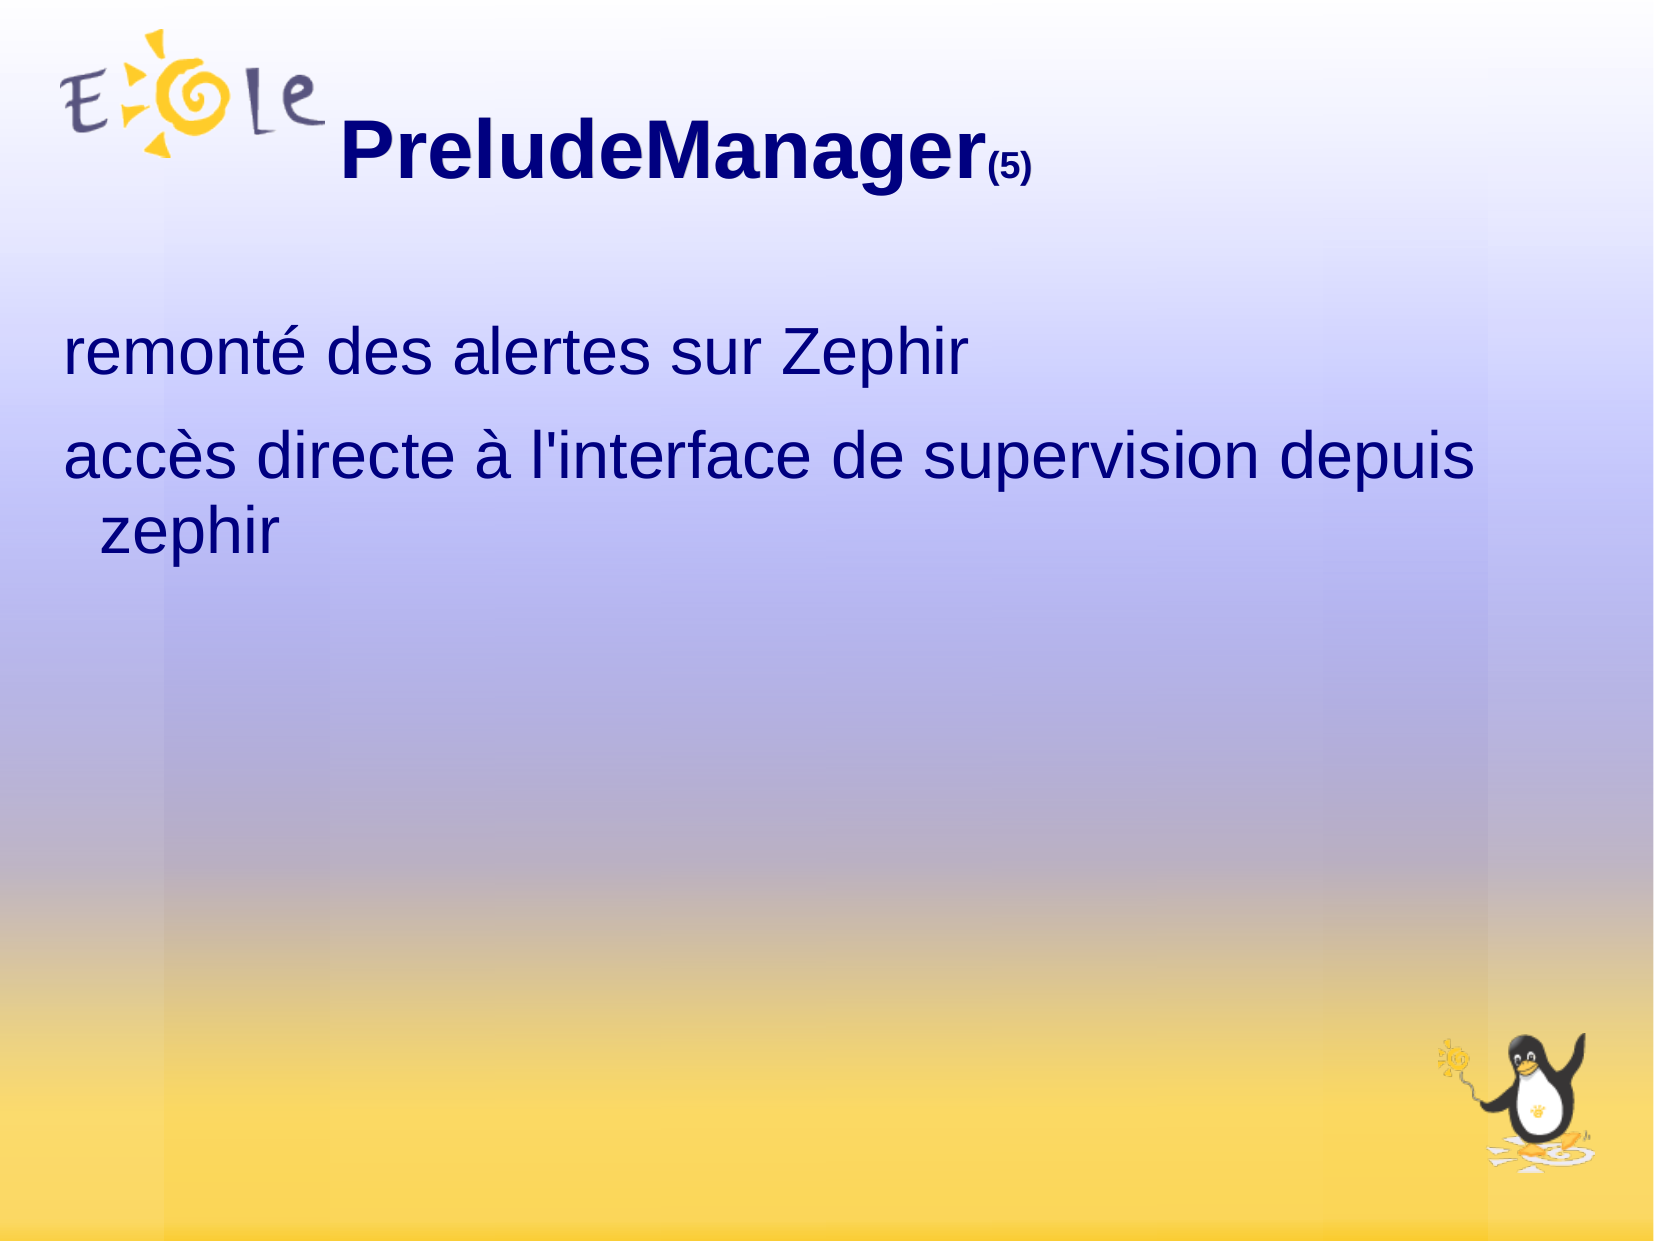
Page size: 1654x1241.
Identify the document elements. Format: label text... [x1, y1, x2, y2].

text_box remonté des alertes sur Zephir accès directe à l'interface de supervision depuis zephir [0, 314, 1568, 593]
picture [0, 0, 1654, 1241]
text_box PreludeManager(5) [324, 95, 1048, 218]
